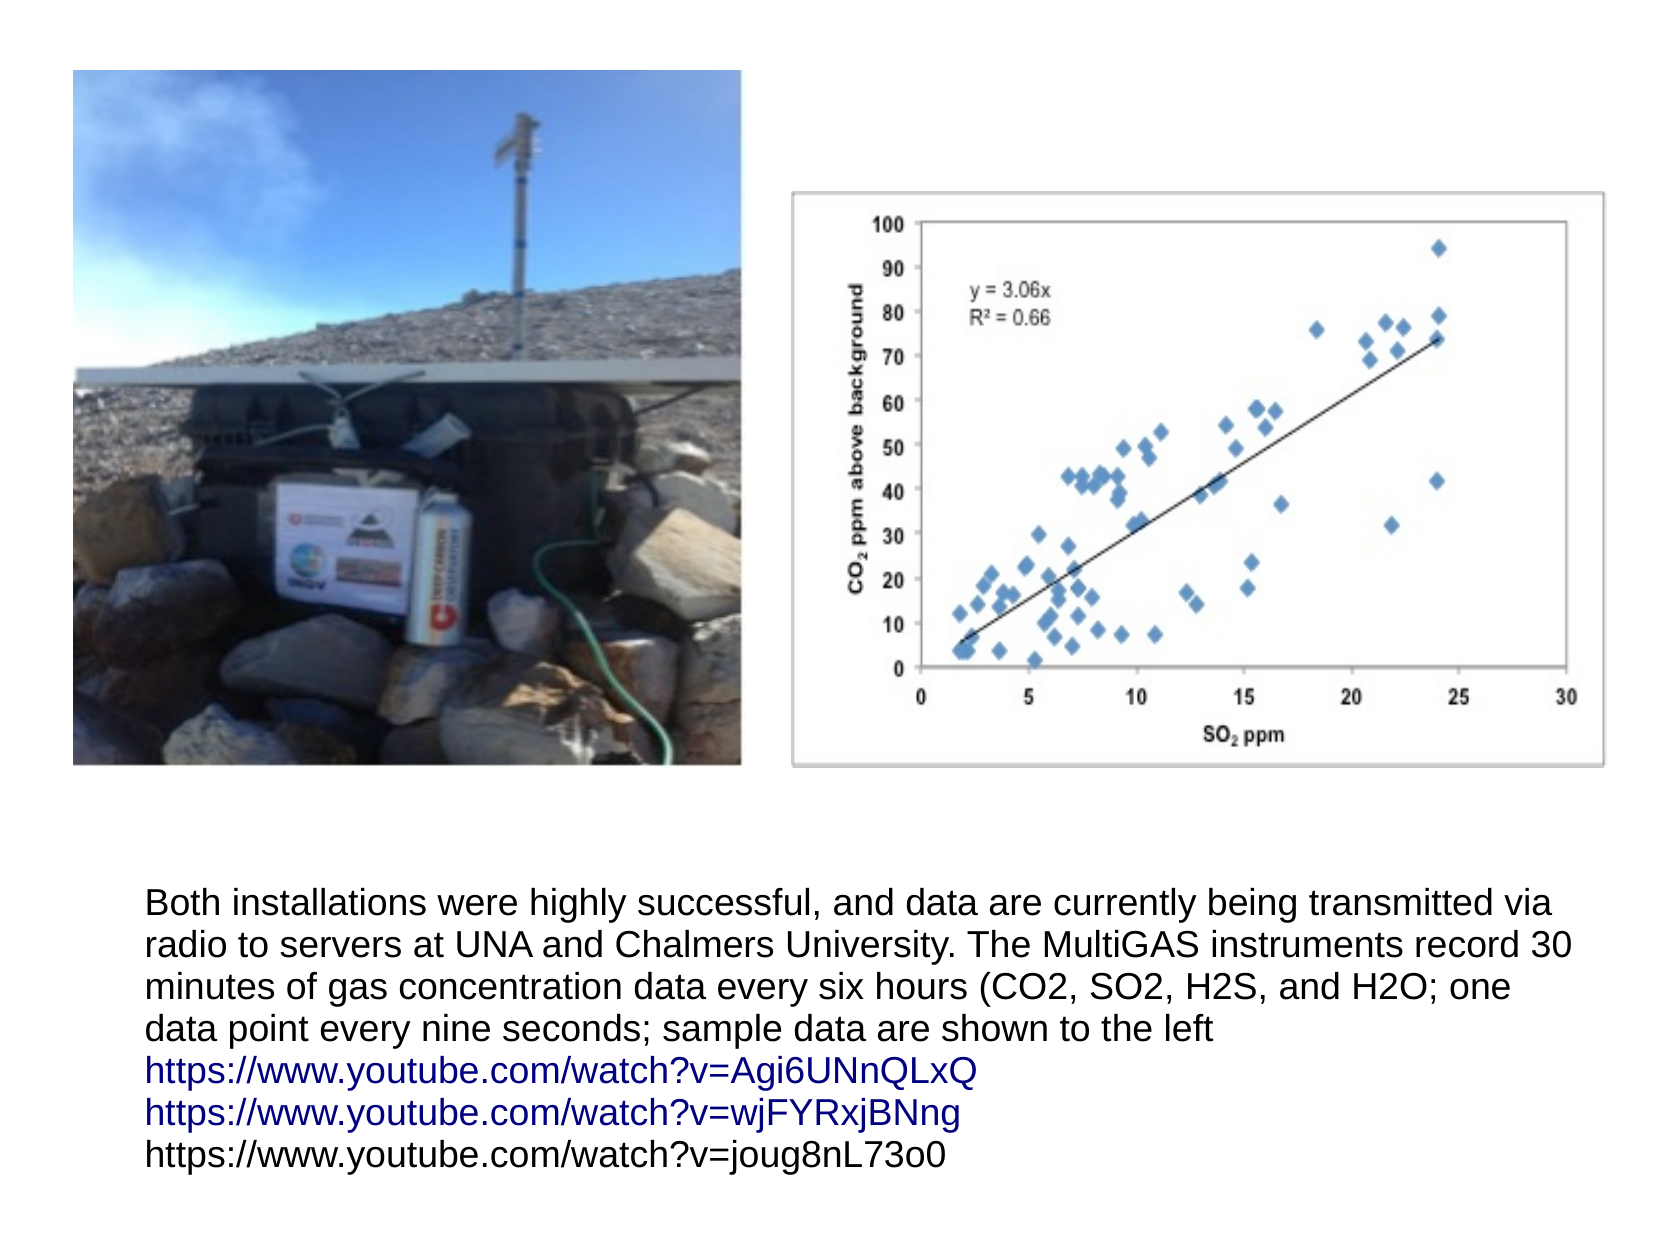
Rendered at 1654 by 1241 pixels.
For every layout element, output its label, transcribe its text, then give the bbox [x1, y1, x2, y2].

picture [791, 191, 1607, 768]
picture [73, 70, 745, 768]
text_box Both installations were highly successful, and data are currently being transmitted via radio to servers at UNA and Chalmers University. The MultiGAS instruments record 30 minutes of gas concentration data every six hours (CO2, SO2, H2S, and H2O; one data point every nine seconds; sample data are shown to the left https://www.youtube.com/watch?v=Agi6UNnQLxQ https://www.youtube.com/watch?v=wjFYRxjBNng https://www.youtube.com/watch?v=joug8nL73o0 [129, 874, 1595, 1226]
